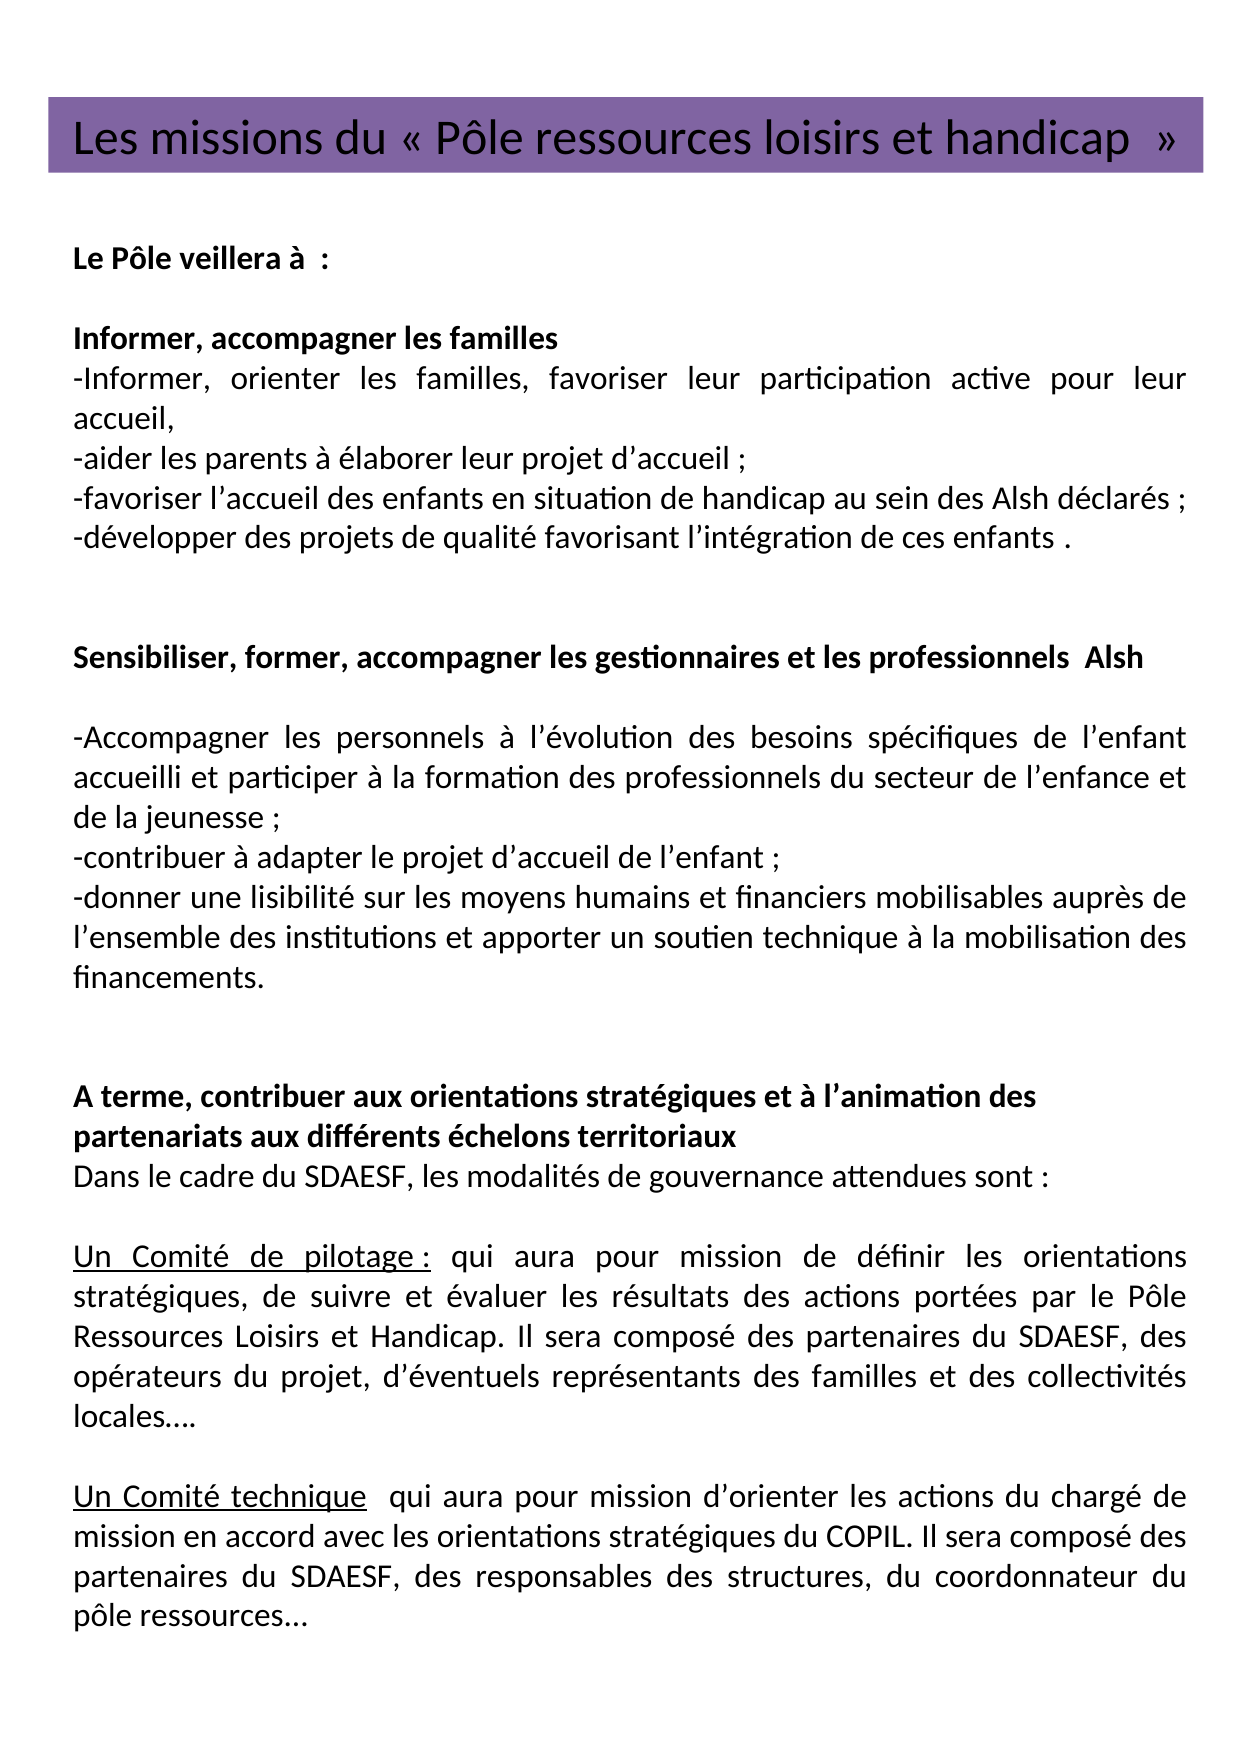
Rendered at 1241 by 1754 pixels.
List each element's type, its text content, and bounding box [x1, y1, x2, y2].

text_box Les missions du « Pôle ressources loisirs et handicap » [48, 97, 1204, 173]
text_box Le Pôle veillera à : Informer, accompagner les familles -Informer, orienter les familles, favoriser leur participation active pour leur accueil, -aider les parents à élaborer leur projet d’accueil ; -favoriser l’accueil des enfants en situation de handicap au sein des Alsh déclarés ; -développer des projets de qualité favorisant l’intégration de ces enfants . Sensibiliser, former, accompagner les gestionnaires et les professionnels Alsh -Accompagner les personnels à l’évolution des besoins spécifiques de l’enfant accueilli et participer à la formation des professionnels du secteur de l’enfance et de la jeunesse ; -contribuer à adapter le projet d’accueil de l’enfant ; -donner une lisibilité sur les moyens humains et financiers mobilisables auprès de l’ensemble des institutions et apporter un soutien technique à la mobilisation des financements. A terme, contribuer aux orientations stratégiques et à l’animation des partenariats aux différents échelons territoriaux Dans le cadre du SDAESF, les modalités de gouvernance attendues sont : Un Comité de pilotage : qui aura pour mission de définir les orientations stratégiques, de suivre et évaluer les résultats des actions portées par le Pôle Ressources Loisirs et Handicap. Il sera composé des partenaires du SDAESF, des opérateurs du projet, d’éventuels représentants des familles et des collectivités locales…. Un Comité technique qui aura pour mission d’orienter les actions du chargé de mission en accord avec les orientations stratégiques du COPIL. Il sera composé des partenaires du SDAESF, des responsables des structures, du coordonnateur du pôle ressources... [58, 228, 1204, 1722]
